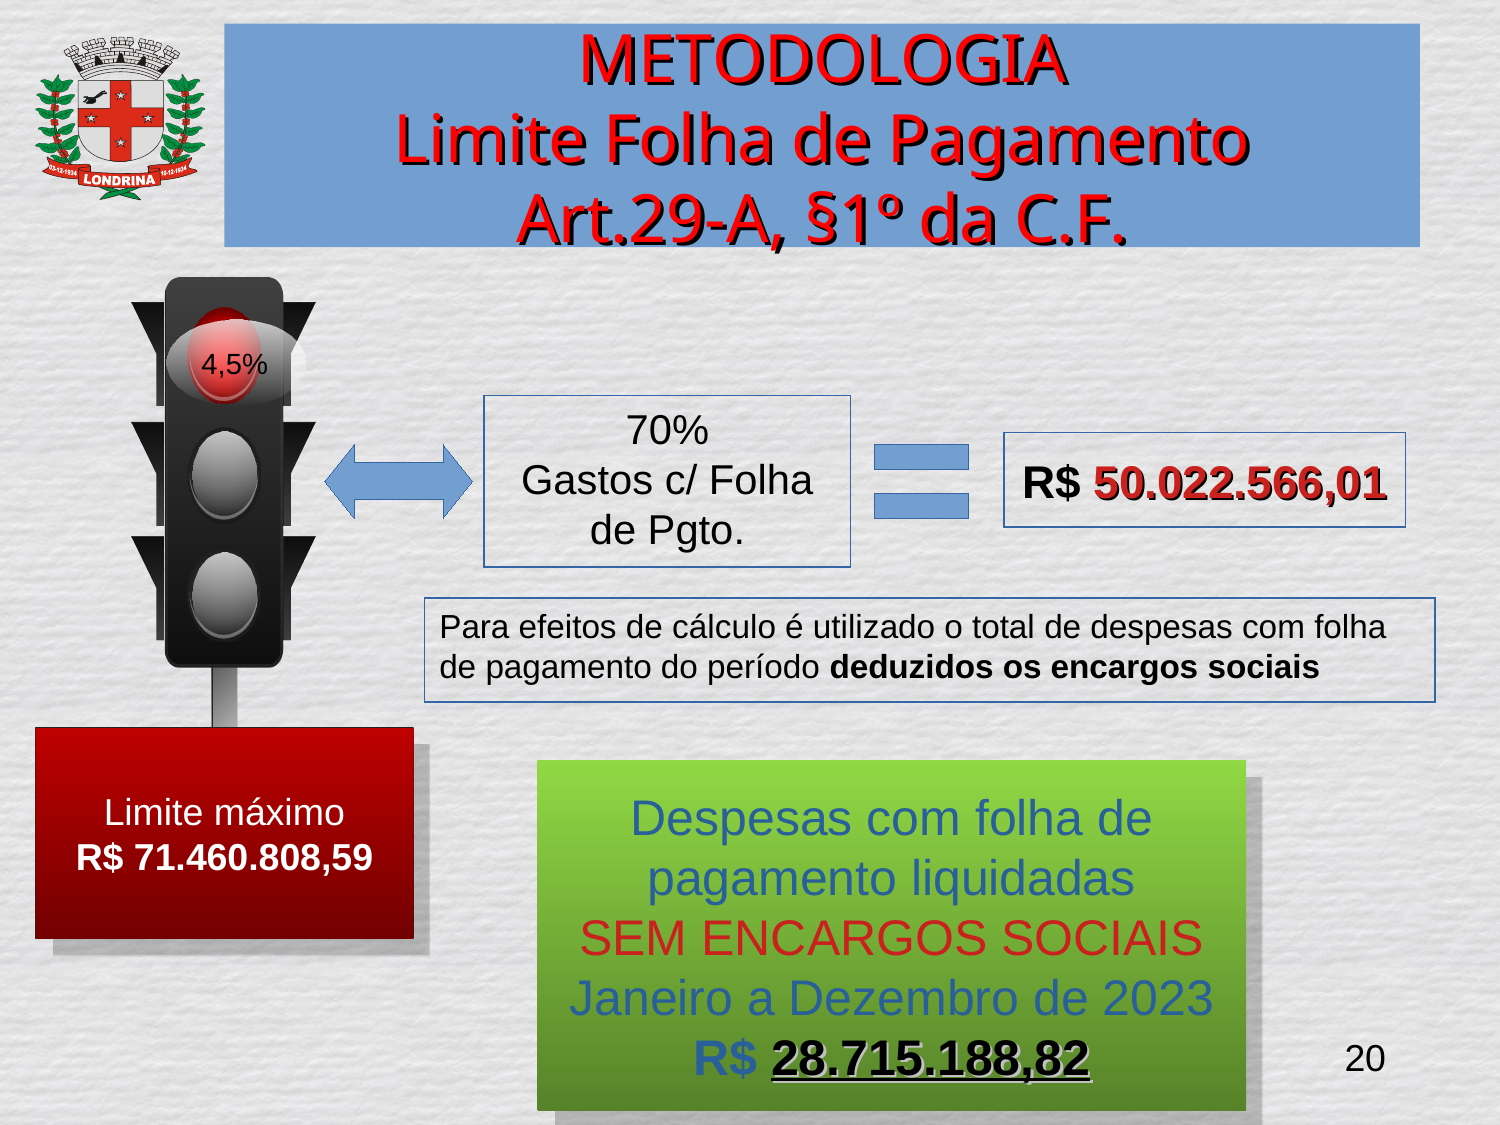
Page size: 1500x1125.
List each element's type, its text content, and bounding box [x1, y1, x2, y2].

text_box Limite máximo R$ 71.460.808,59 [35, 727, 414, 939]
text_box <número> [1329, 1027, 1500, 1098]
text_box [874, 444, 969, 470]
text_box Para efeitos de cálculo é utilizado o total de despesas com folha de pagamento do período deduzidos os encargos sociais [424, 597, 1435, 702]
text_box Despesas com folha de pagamento liquidadas SEM ENCARGOS SOCIAIS Janeiro a Dezembro de 2023 R$ 28.715.188,82 [537, 760, 1247, 1111]
text_box [324, 444, 473, 519]
text_box [874, 493, 969, 519]
text_box R$ 50.022.566,01 [1003, 432, 1406, 528]
text_box 4,5% [166, 319, 306, 406]
picture [0, 0, 1500, 1125]
text_box METODOLOGIA Limite Folha de Pagamento Art.29-A, §1º da C.F. [224, 23, 1420, 248]
text_box 70% Gastos c/ Folha de Pgto. [484, 395, 851, 567]
text_box [131, 277, 316, 727]
